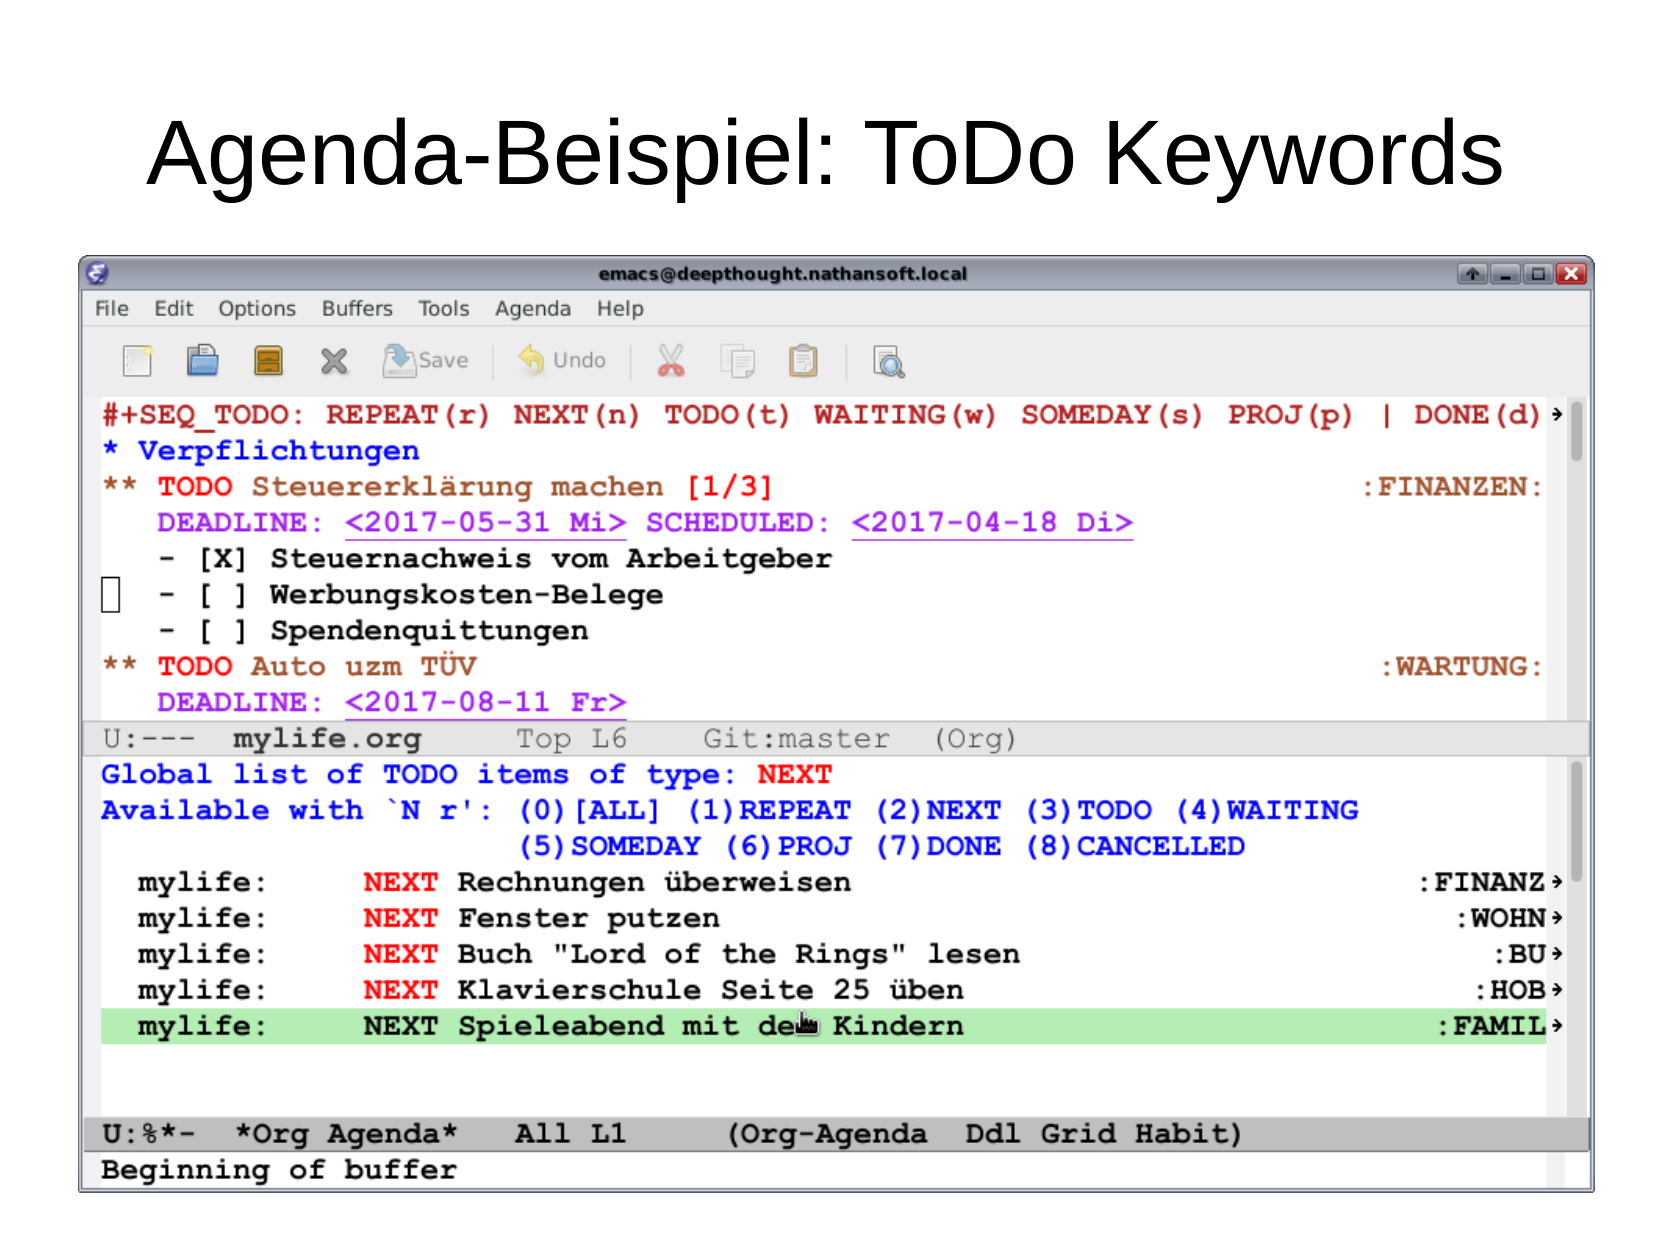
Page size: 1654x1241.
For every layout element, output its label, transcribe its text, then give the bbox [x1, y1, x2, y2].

title Agenda-Beispiel: ToDo Keywords [82, 49, 1571, 255]
picture [78, 255, 1595, 1193]
